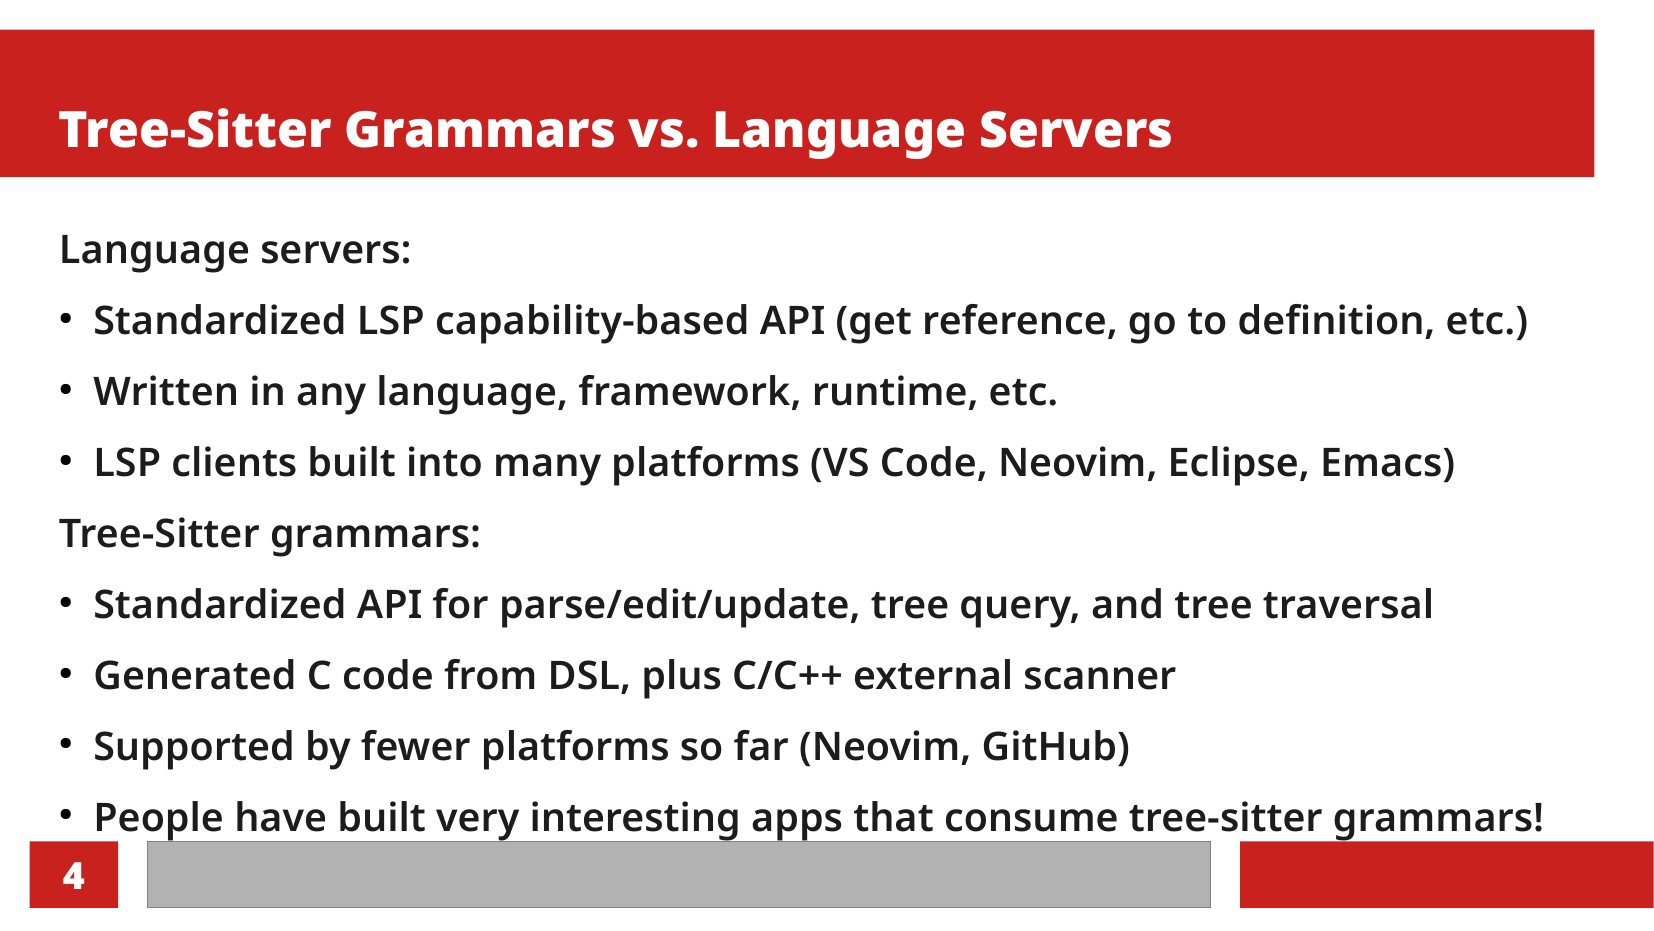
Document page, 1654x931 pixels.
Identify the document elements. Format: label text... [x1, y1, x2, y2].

list Language servers: Standardized LSP capability-based API (get reference, go to definition, etc.) Written in any language, framework, runtime, etc. LSP clients built into many platforms (VS Code, Neovim, Eclipse, Emacs) Tree-Sitter grammars: Standardized API for parse/edit/update, tree query, and tree traversal Generated C code from DSL, plus C/C++ external scanner Supported by fewer platforms so far (Neovim, GitHub) People have built very interesting apps that consume tree-sitter grammars! [59, 221, 1565, 863]
title Tree-Sitter Grammars vs. Language Servers [59, 44, 1595, 163]
